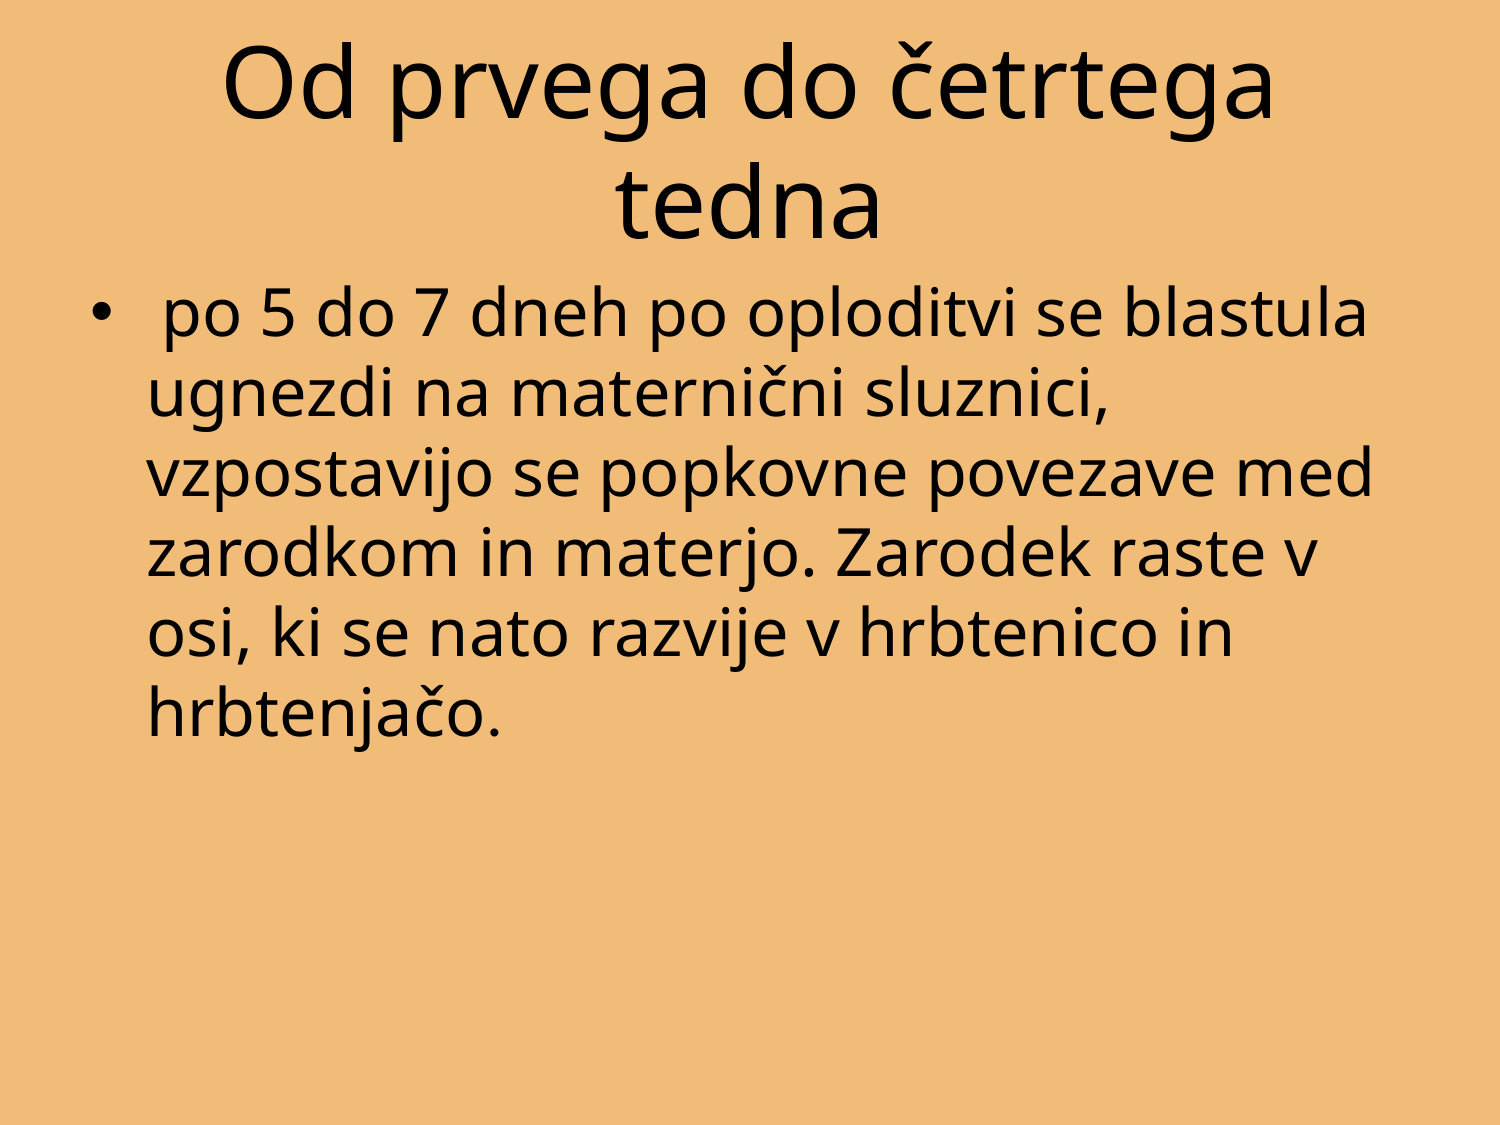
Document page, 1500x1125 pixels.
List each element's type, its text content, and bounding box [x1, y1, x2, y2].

title Od prvega do četrtega tedna [75, 45, 1425, 233]
list po 5 do 7 dneh po oploditvi se blastula ugnezdi na maternični sluznici, vzpostavijo se popkovne povezave med zarodkom in materjo. Zarodek raste v osi, ki se nato razvije v hrbtenico in hrbtenjačo. [75, 262, 1425, 1005]
